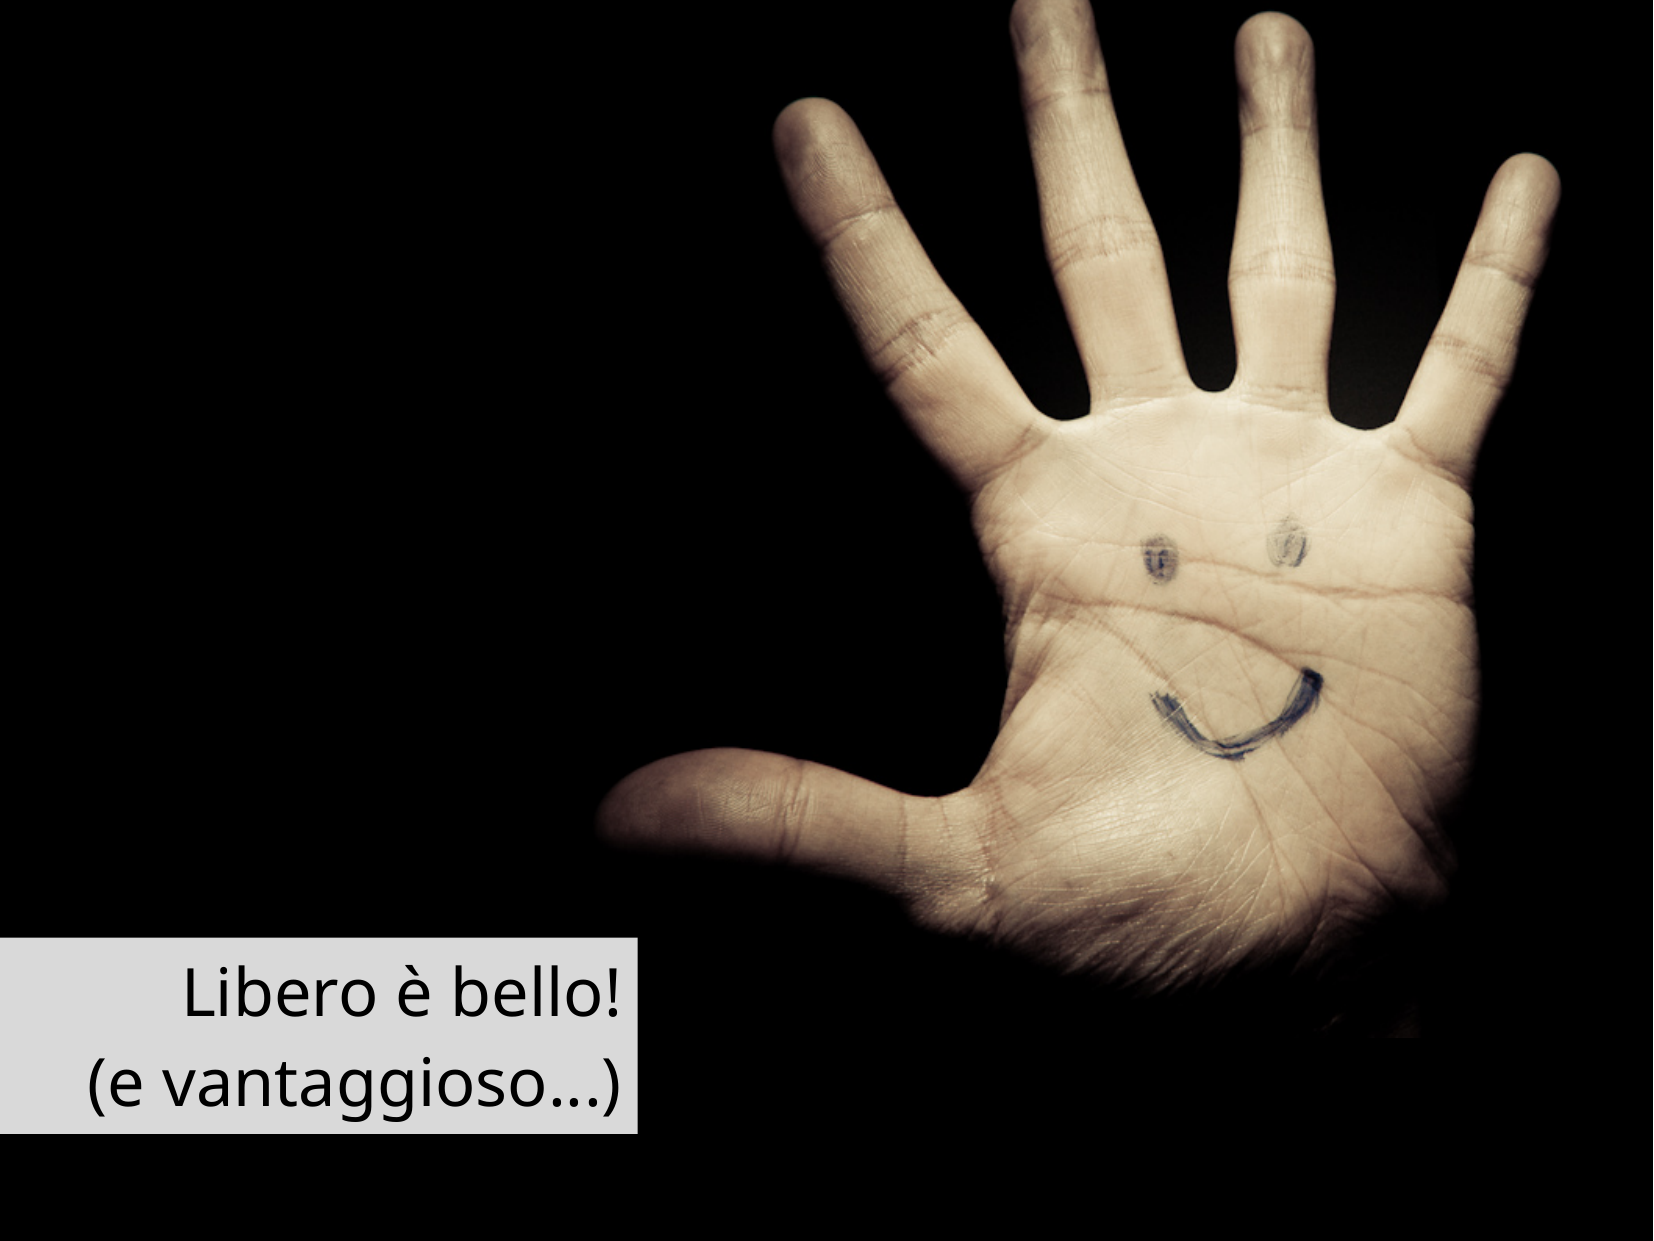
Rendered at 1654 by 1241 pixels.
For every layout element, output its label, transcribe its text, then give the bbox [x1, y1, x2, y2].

picture [412, 0, 1653, 1038]
text_box Libero è bello! (e vantaggioso...) [0, 937, 638, 943]
